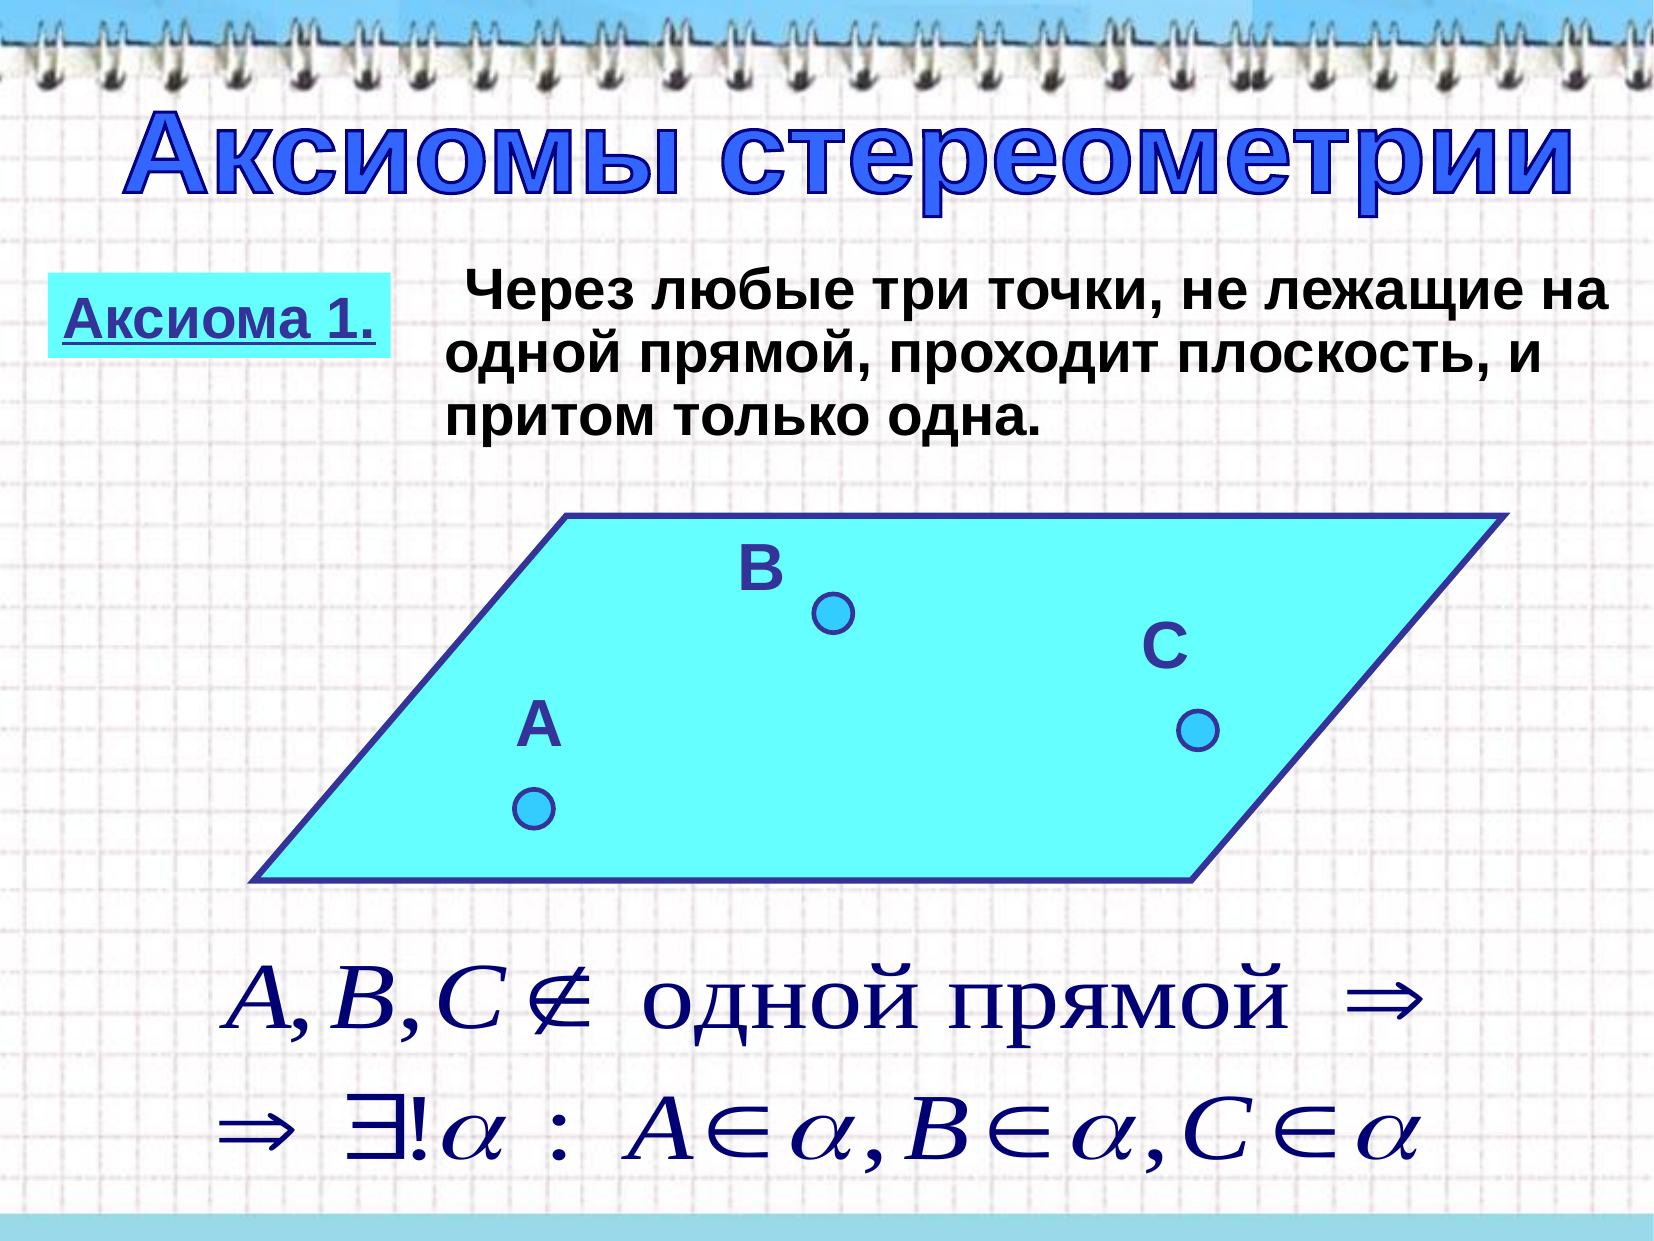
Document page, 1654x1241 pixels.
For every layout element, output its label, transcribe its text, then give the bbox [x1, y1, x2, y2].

text_box Аксиомы стереометрии [218, 130, 272, 193]
text_box Аксиомы стереометрии [587, 130, 650, 193]
text_box Через любые три точки, не лежащие на одной прямой, проходит плоскость, и притом только одна. [429, 251, 1654, 456]
text_box Аксиомы стереометрии [1228, 129, 1289, 194]
text_box Аксиомы стереометрии [1063, 129, 1130, 194]
text_box В [722, 515, 853, 612]
text_box Аксиомы стереометрии [496, 130, 571, 193]
text_box Аксиомы стереометрии [789, 130, 844, 193]
text_box Аксиомы стереометрии [1510, 130, 1570, 193]
text_box Аксиомы стереометрии [1294, 130, 1348, 193]
chart [201, 945, 1465, 1194]
text_box Аксиомы стереометрии [274, 129, 335, 194]
picture [0, 0, 1654, 1241]
text_box Аксиомы стереометрии [722, 129, 783, 194]
text_box Аксиомы стереометрии [658, 130, 676, 193]
text_box Аксиомы стереометрии [1359, 129, 1422, 217]
text_box Аксиомы стереометрии [346, 130, 406, 193]
text_box Аксиомы стереометрии [923, 129, 986, 217]
text_box Аксиомы стереометрии [995, 129, 1055, 194]
text_box Аксиомы стереометрии [123, 112, 207, 193]
text_box Аксиомы стереометрии [418, 129, 485, 194]
text_box Аксиома 1. [47, 272, 391, 358]
text_box Аксиомы стереометрии [1434, 130, 1494, 193]
text_box А [501, 671, 632, 768]
text_box [253, 515, 1504, 881]
text_box Аксиомы стереометрии [1141, 130, 1216, 193]
text_box С [1126, 593, 1257, 690]
text_box Аксиомы стереометрии [851, 129, 912, 194]
